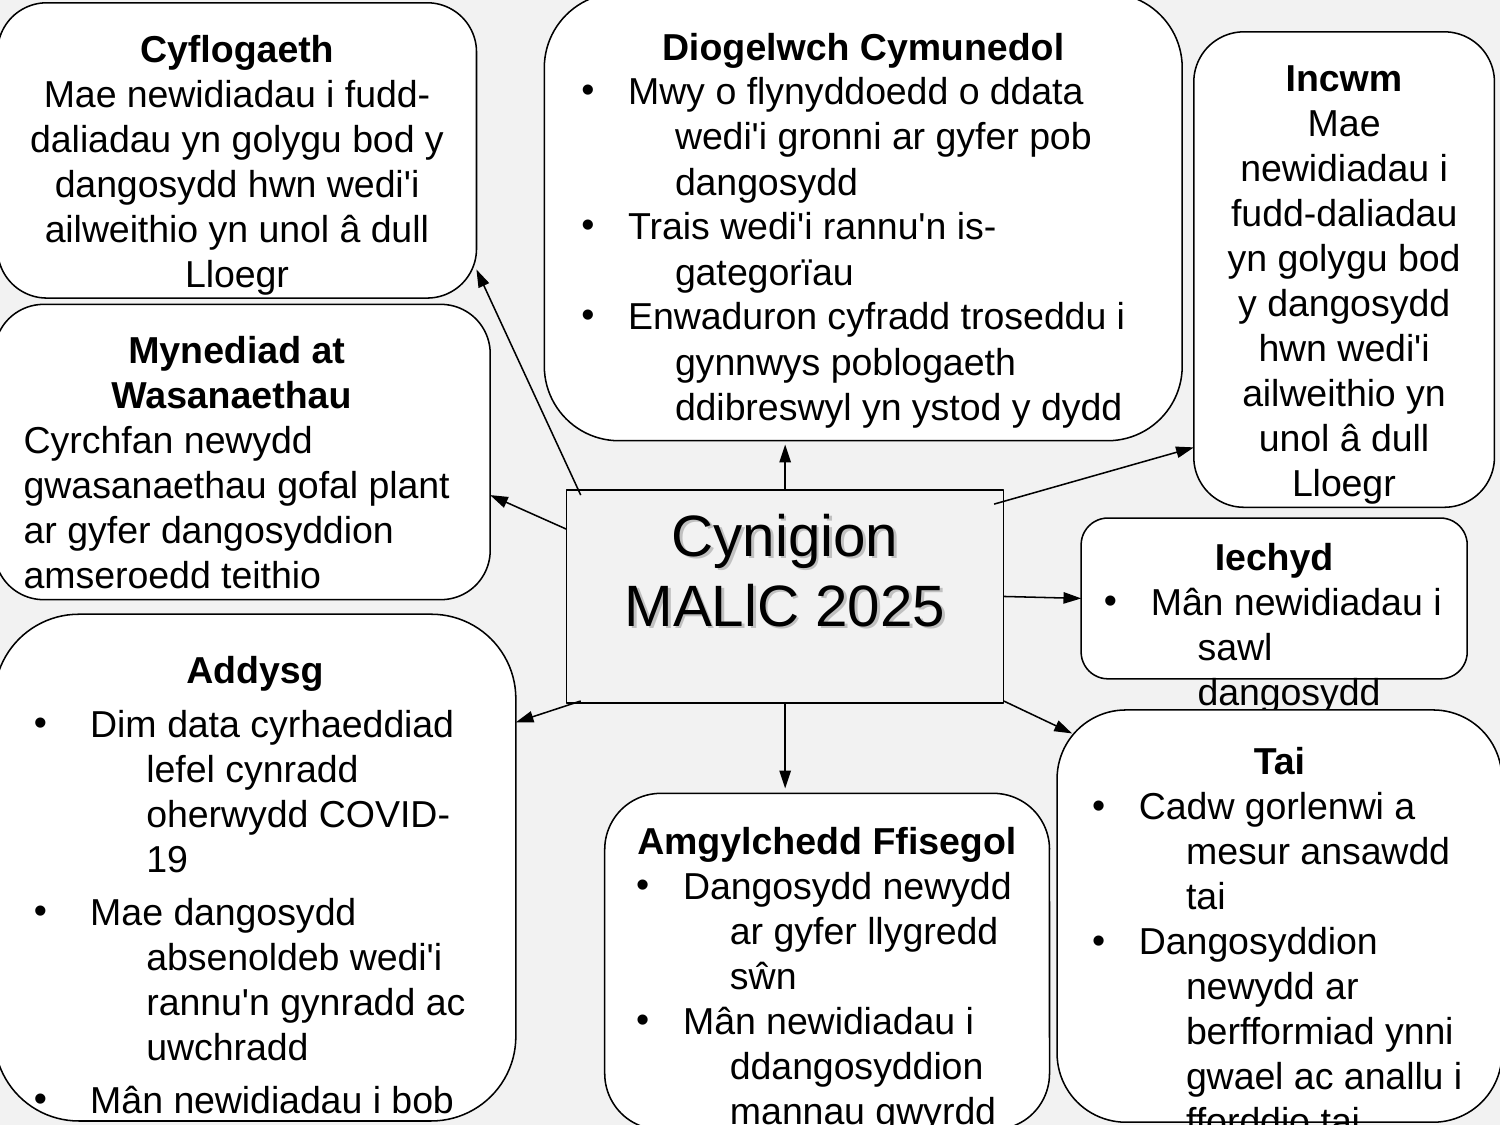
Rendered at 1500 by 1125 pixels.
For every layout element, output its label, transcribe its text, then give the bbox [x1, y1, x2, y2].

title Cynigion MALlC 2025 [566, 490, 1004, 703]
text_box Tai Cadw gorlenwi a mesur ansawdd tai Dangosyddion newydd ar berfformiad ynni gwael ac anallu i fforddio tai [1057, 709, 1500, 1123]
text_box Iechyd Mân newidiadau i sawl dangosydd [1081, 518, 1468, 679]
text_box Incwm Mae newidiadau i fudd-daliadau yn golygu bod y dangosydd hwn wedi'i ailweithio yn unol â dull Lloegr [1193, 31, 1495, 508]
text_box Amgylchedd Ffisegol Dangosydd newydd ar gyfer llygredd sŵn Mân newidiadau i ddangosyddion mannau gwyrdd [604, 793, 1050, 1125]
text_box Cyflogaeth Mae newidiadau i fudd-daliadau yn golygu bod y dangosydd hwn wedi'i ailweithio yn unol â dull Lloegr [0, 2, 477, 299]
text_box Diogelwch Cymunedol Mwy o flynyddoedd o ddata wedi'i gronni ar gyfer pob dangosydd Trais wedi'i rannu'n is-gategorïau Enwaduron cyfradd troseddu i gynnwys poblogaeth ddibreswyl yn ystod y dydd [544, 0, 1183, 441]
text_box Addysg Dim data cyrhaeddiad lefel cynradd oherwydd COVID-19 Mae dangosydd absenoldeb wedi'i rannu'n gynradd ac uwchradd Mân newidiadau i bob dangosydd arall [0, 614, 516, 1121]
text_box Mynediad at Wasanaethau Cyrchfan newydd gwasanaethau gofal plant ar gyfer dangosyddion amseroedd teithio [0, 304, 491, 600]
